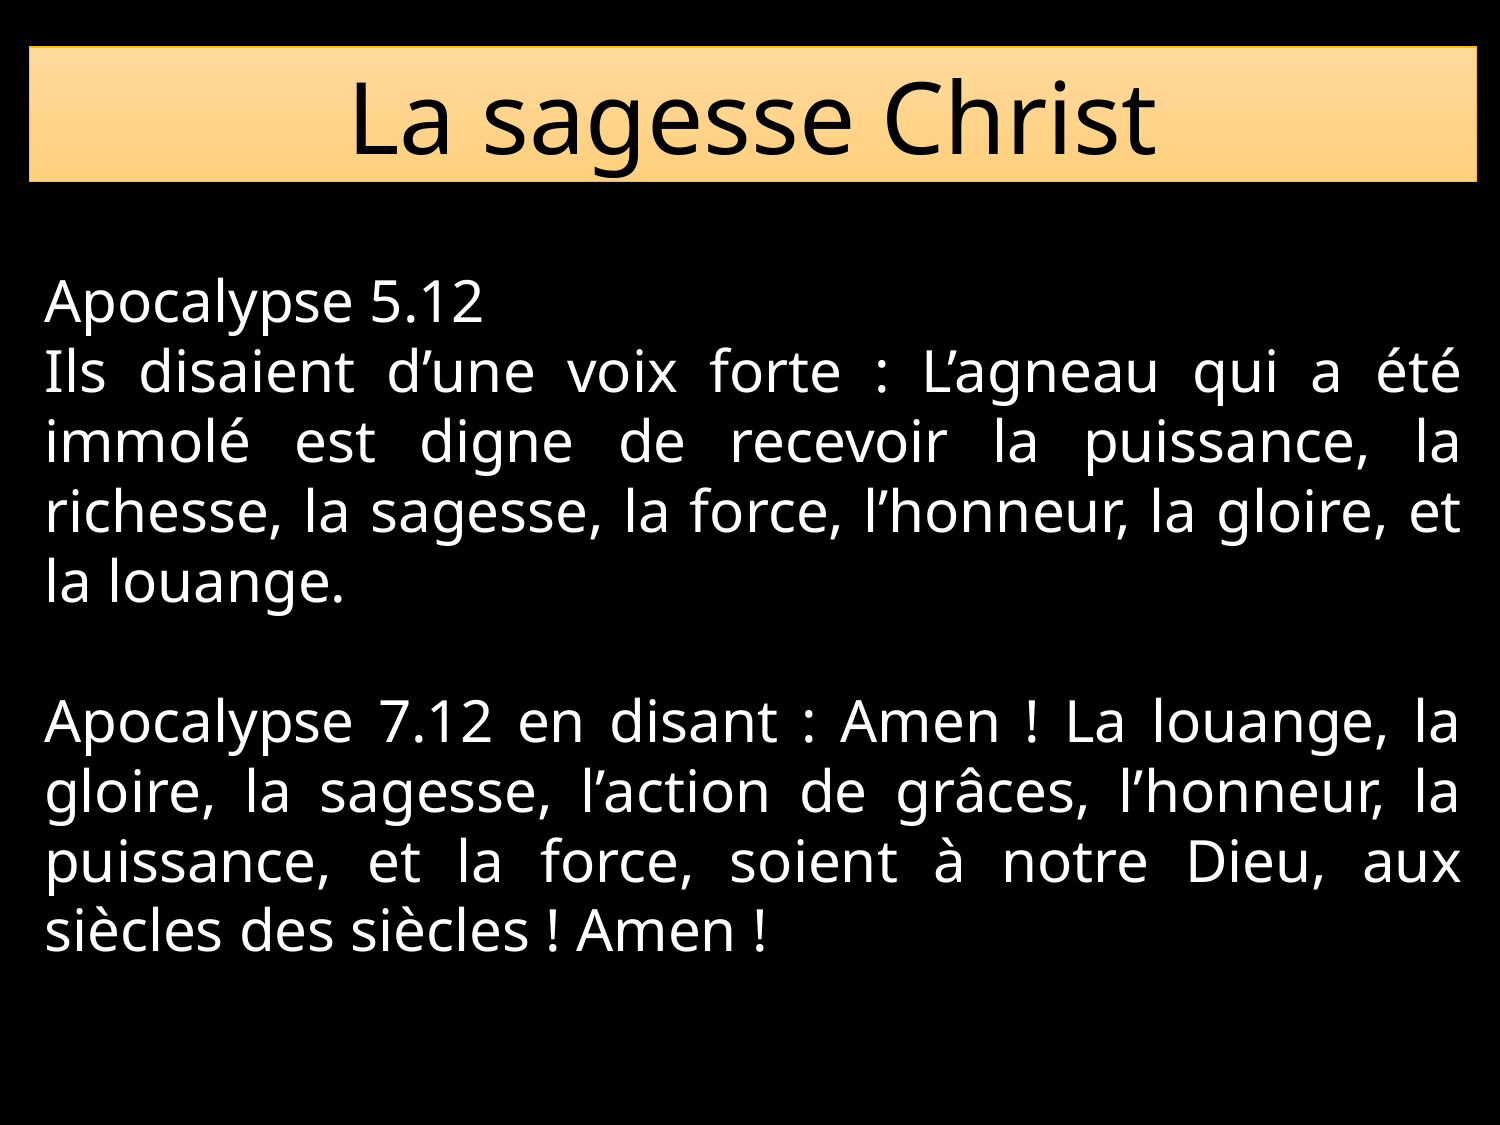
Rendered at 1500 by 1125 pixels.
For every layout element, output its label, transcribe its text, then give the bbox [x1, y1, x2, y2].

text_box Apocalypse 5.12 Ils disaient d’une voix forte : L’agneau qui a été immolé est digne de recevoir la puissance, la richesse, la sagesse, la force, l’honneur, la gloire, et la louange. Apocalypse 7.12 en disant : Amen ! La louange, la gloire, la sagesse, l’action de grâces, l’honneur, la puissance, et la force, soient à notre Dieu, aux siècles des siècles ! Amen ! [29, 256, 1477, 972]
text_box La sagesse Christ [29, 47, 1477, 182]
